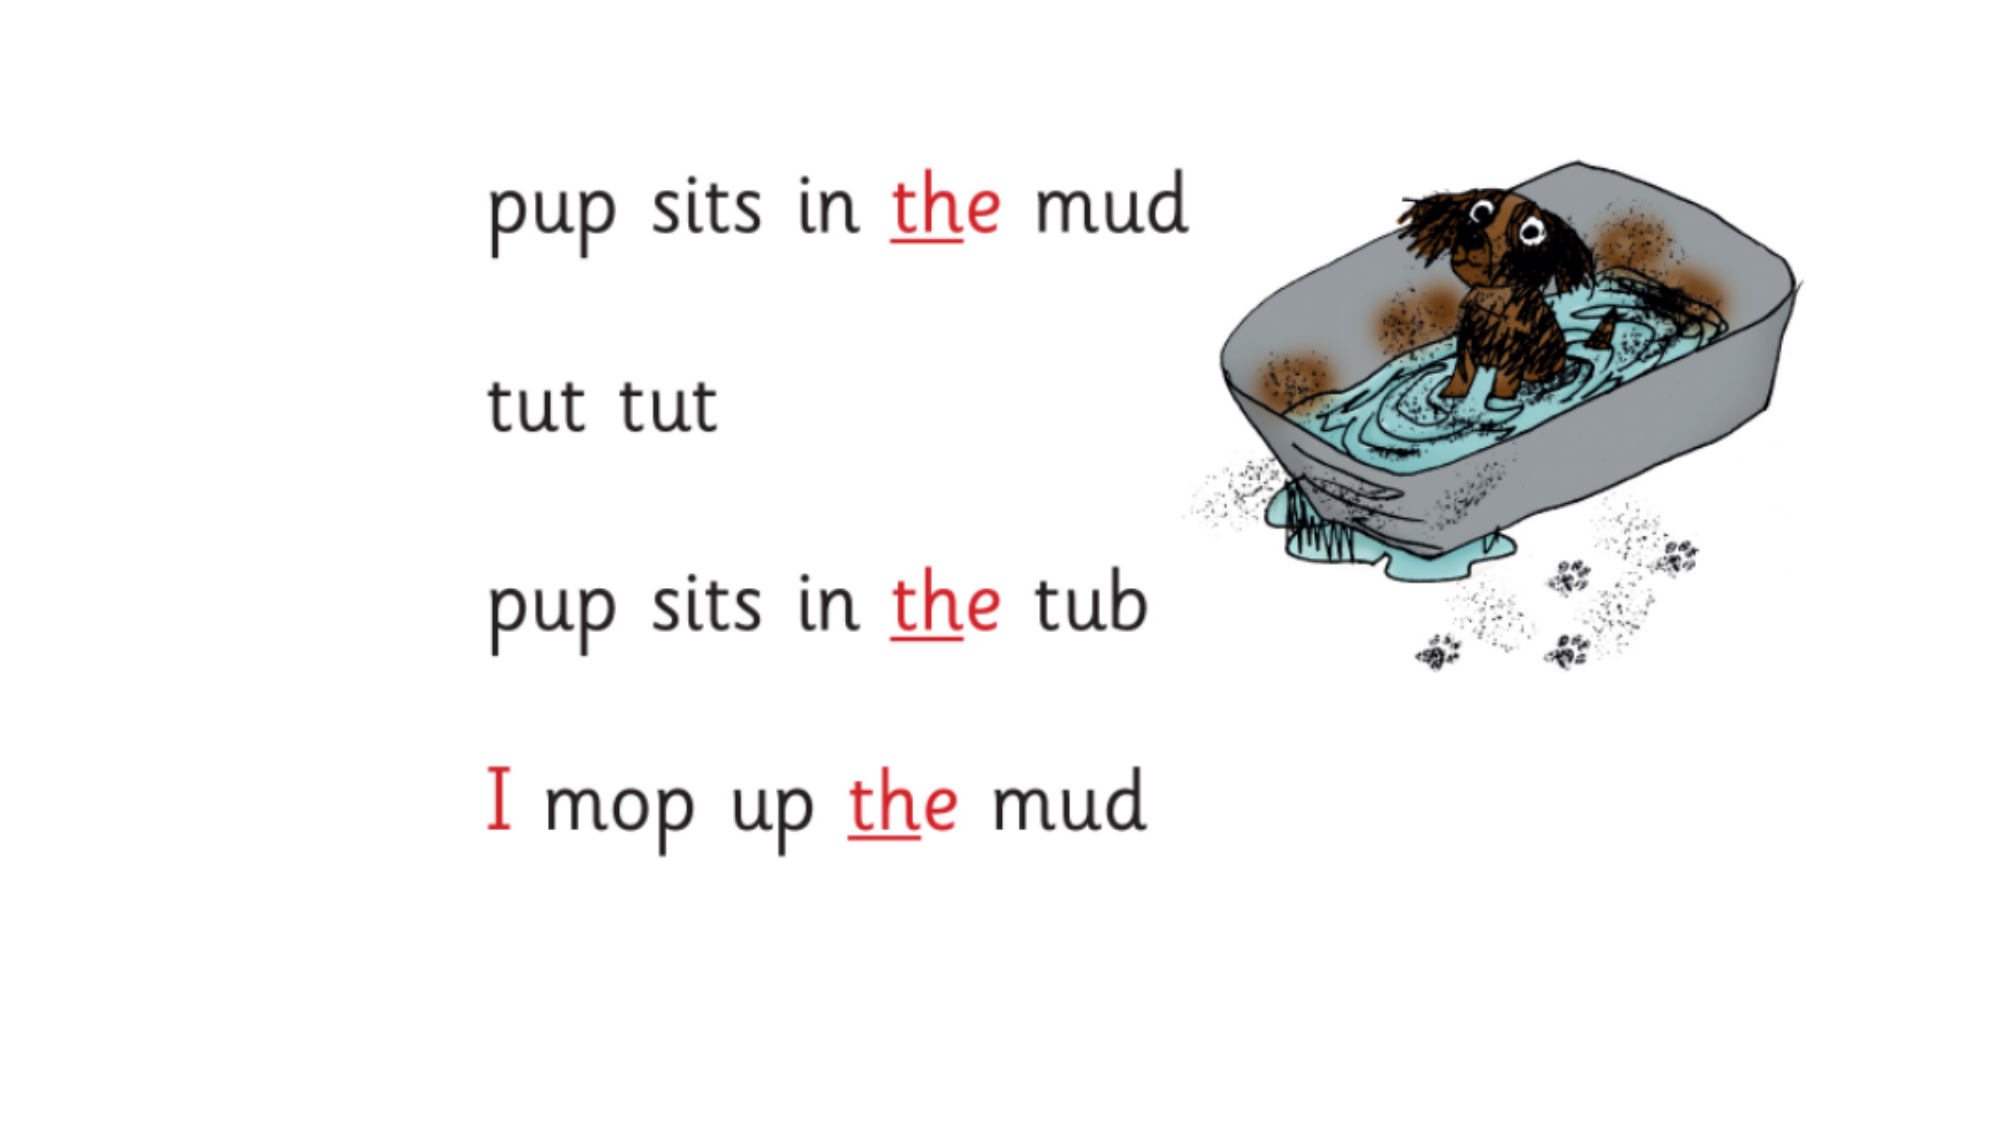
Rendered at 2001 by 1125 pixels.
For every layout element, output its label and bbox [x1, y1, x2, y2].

picture [420, 88, 1836, 989]
